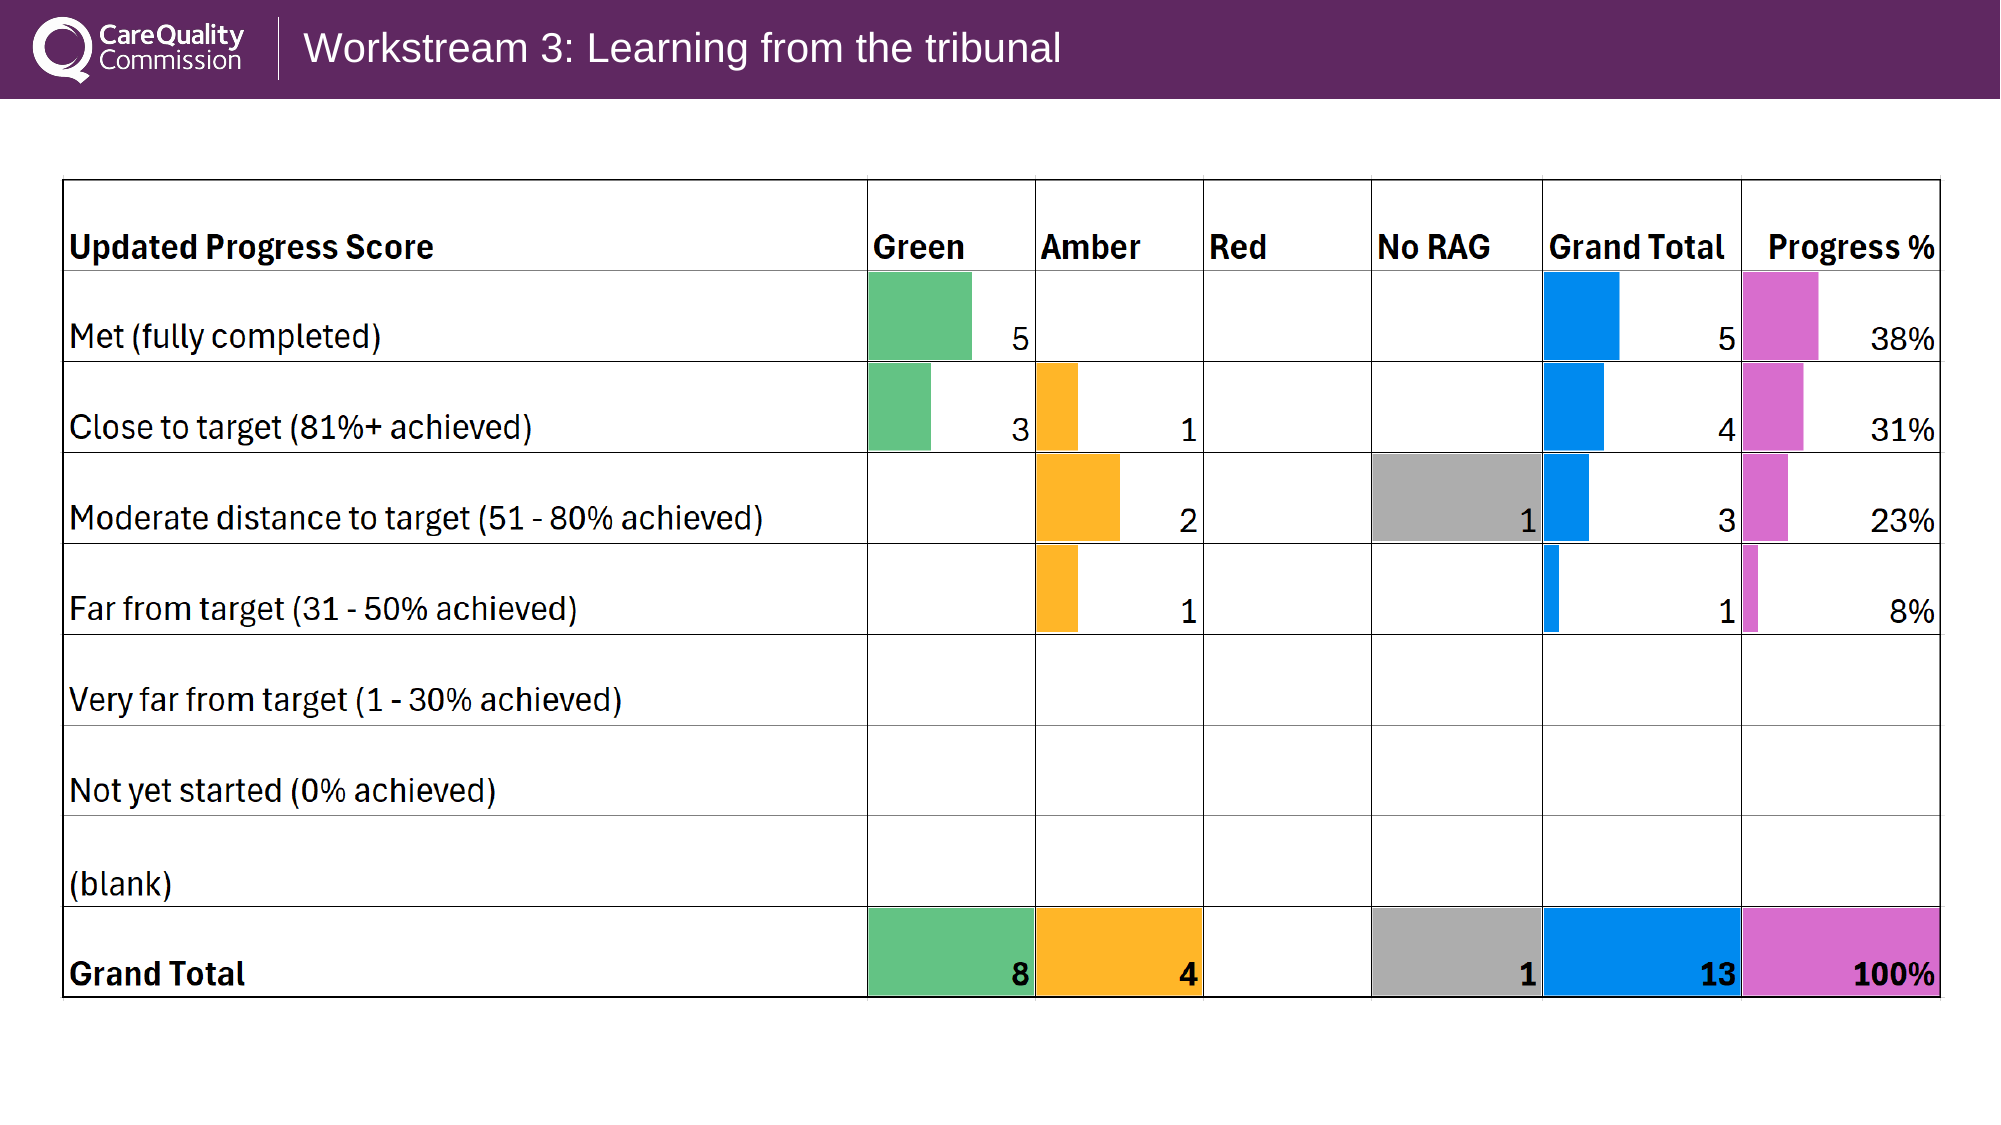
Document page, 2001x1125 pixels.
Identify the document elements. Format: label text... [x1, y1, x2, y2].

picture [32, 16, 245, 84]
picture [60, 175, 1945, 1001]
text_box [0, 0, 2000, 99]
text_box Workstream 3: Learning from the tribunal [288, 13, 1371, 80]
